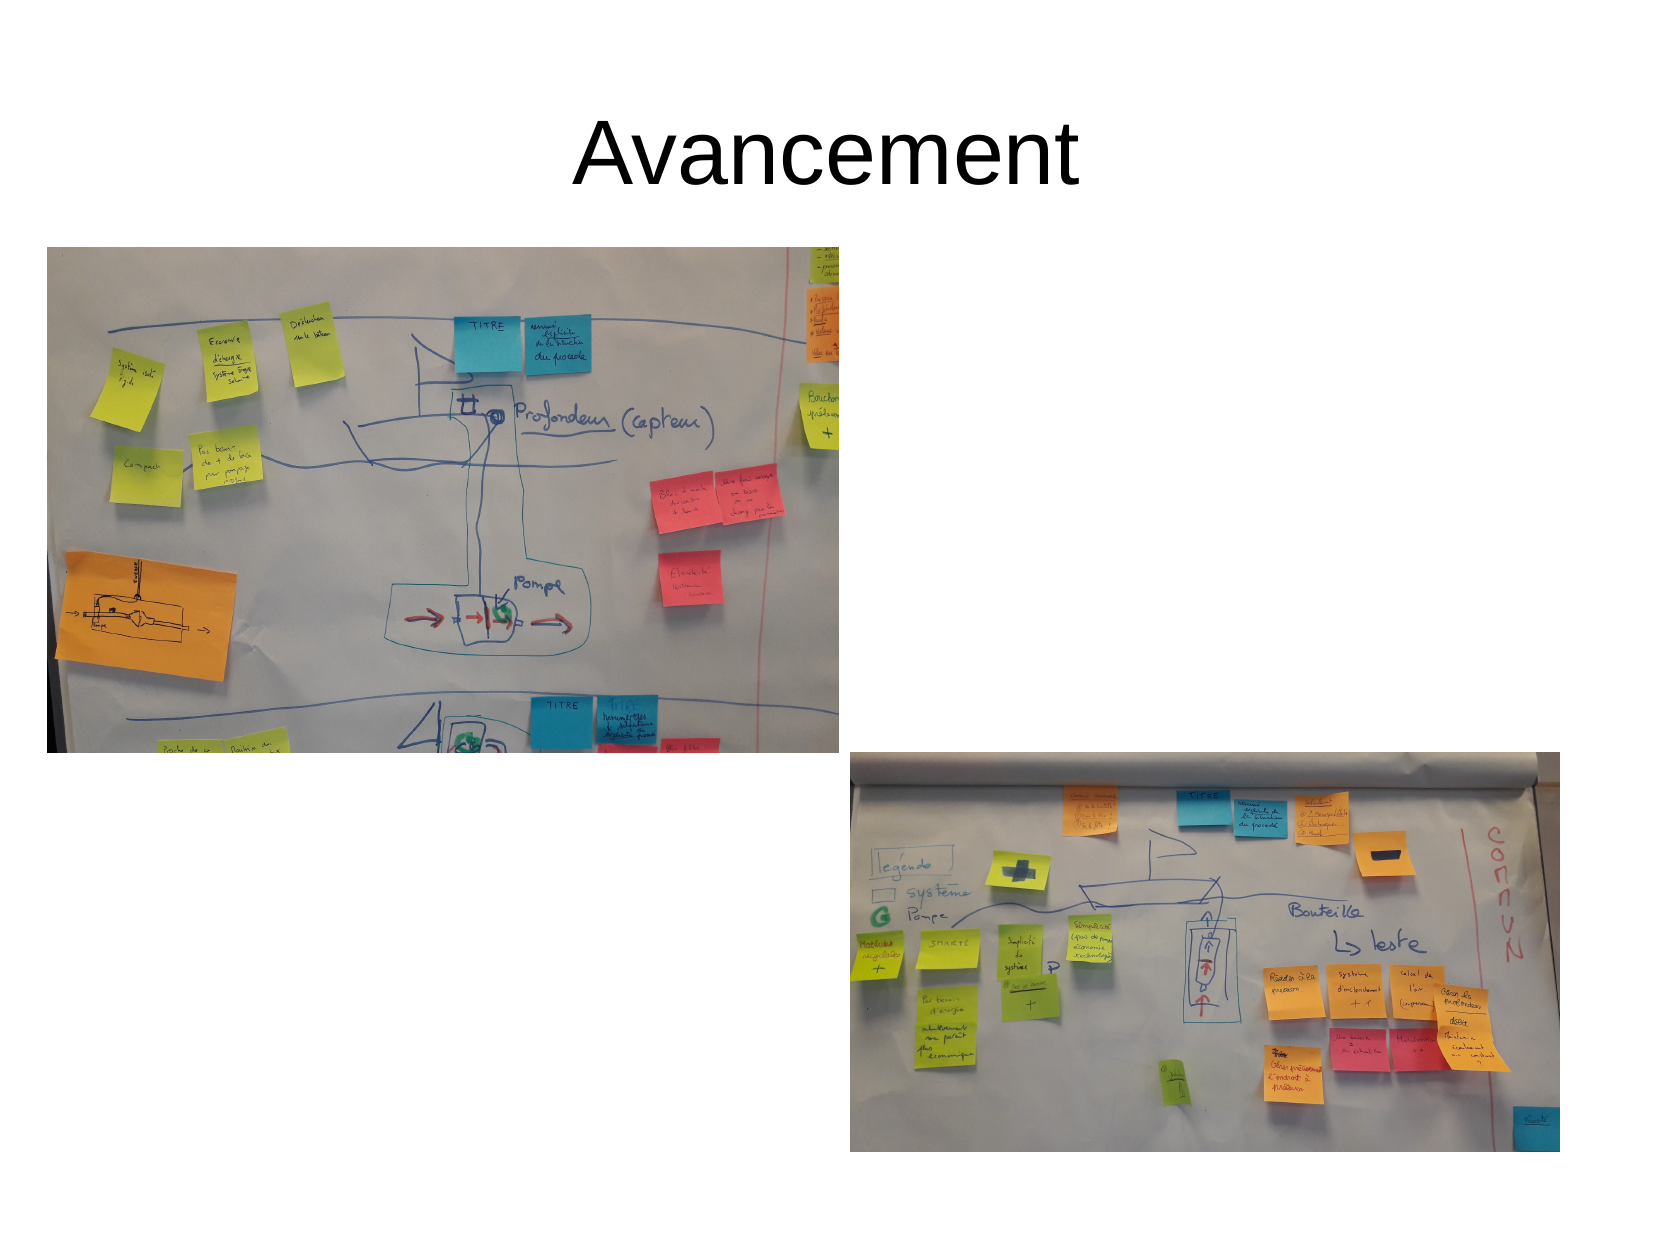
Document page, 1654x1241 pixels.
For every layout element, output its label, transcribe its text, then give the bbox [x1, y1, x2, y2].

picture [47, 247, 839, 753]
picture [850, 752, 1560, 1152]
title Avancement [82, 49, 1571, 257]
